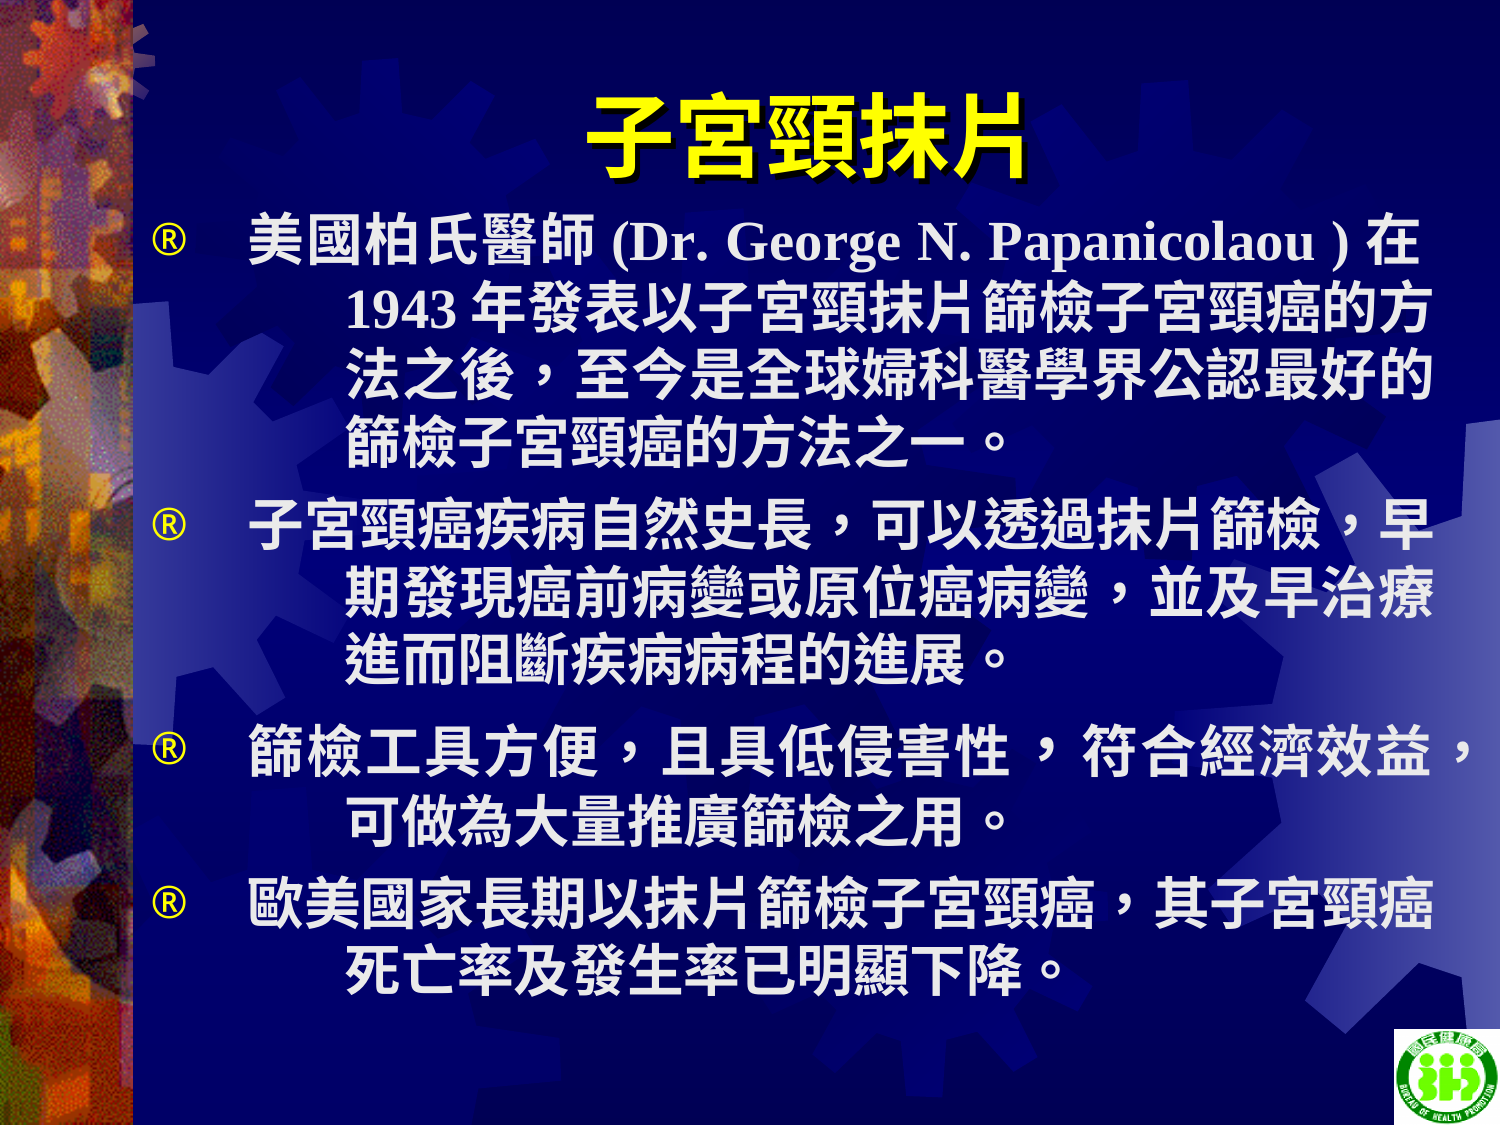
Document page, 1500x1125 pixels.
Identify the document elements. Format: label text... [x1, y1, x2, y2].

title 子宮頸抹片 [174, 50, 1450, 196]
list 美國柏氏醫師(Dr. George N. Papanicolaou )在1943年發表以子宮頸抹片篩檢子宮頸癌的方法之後，至今是全球婦科醫學界公認最好的篩檢子宮頸癌的方法之一。 子宮頸癌疾病自然史長，可以透過抹片篩檢，早期發現癌前病變或原位癌病變，並及早治療進而阻斷疾病病程的進展。 篩檢工具方便，且具低侵害性，符合經濟效益，可做為大量推廣篩檢之用。 歐美國家長期以抹片篩檢子宮頸癌，其子宮頸癌死亡率及發生率已明顯下降。 [135, 196, 1450, 1017]
